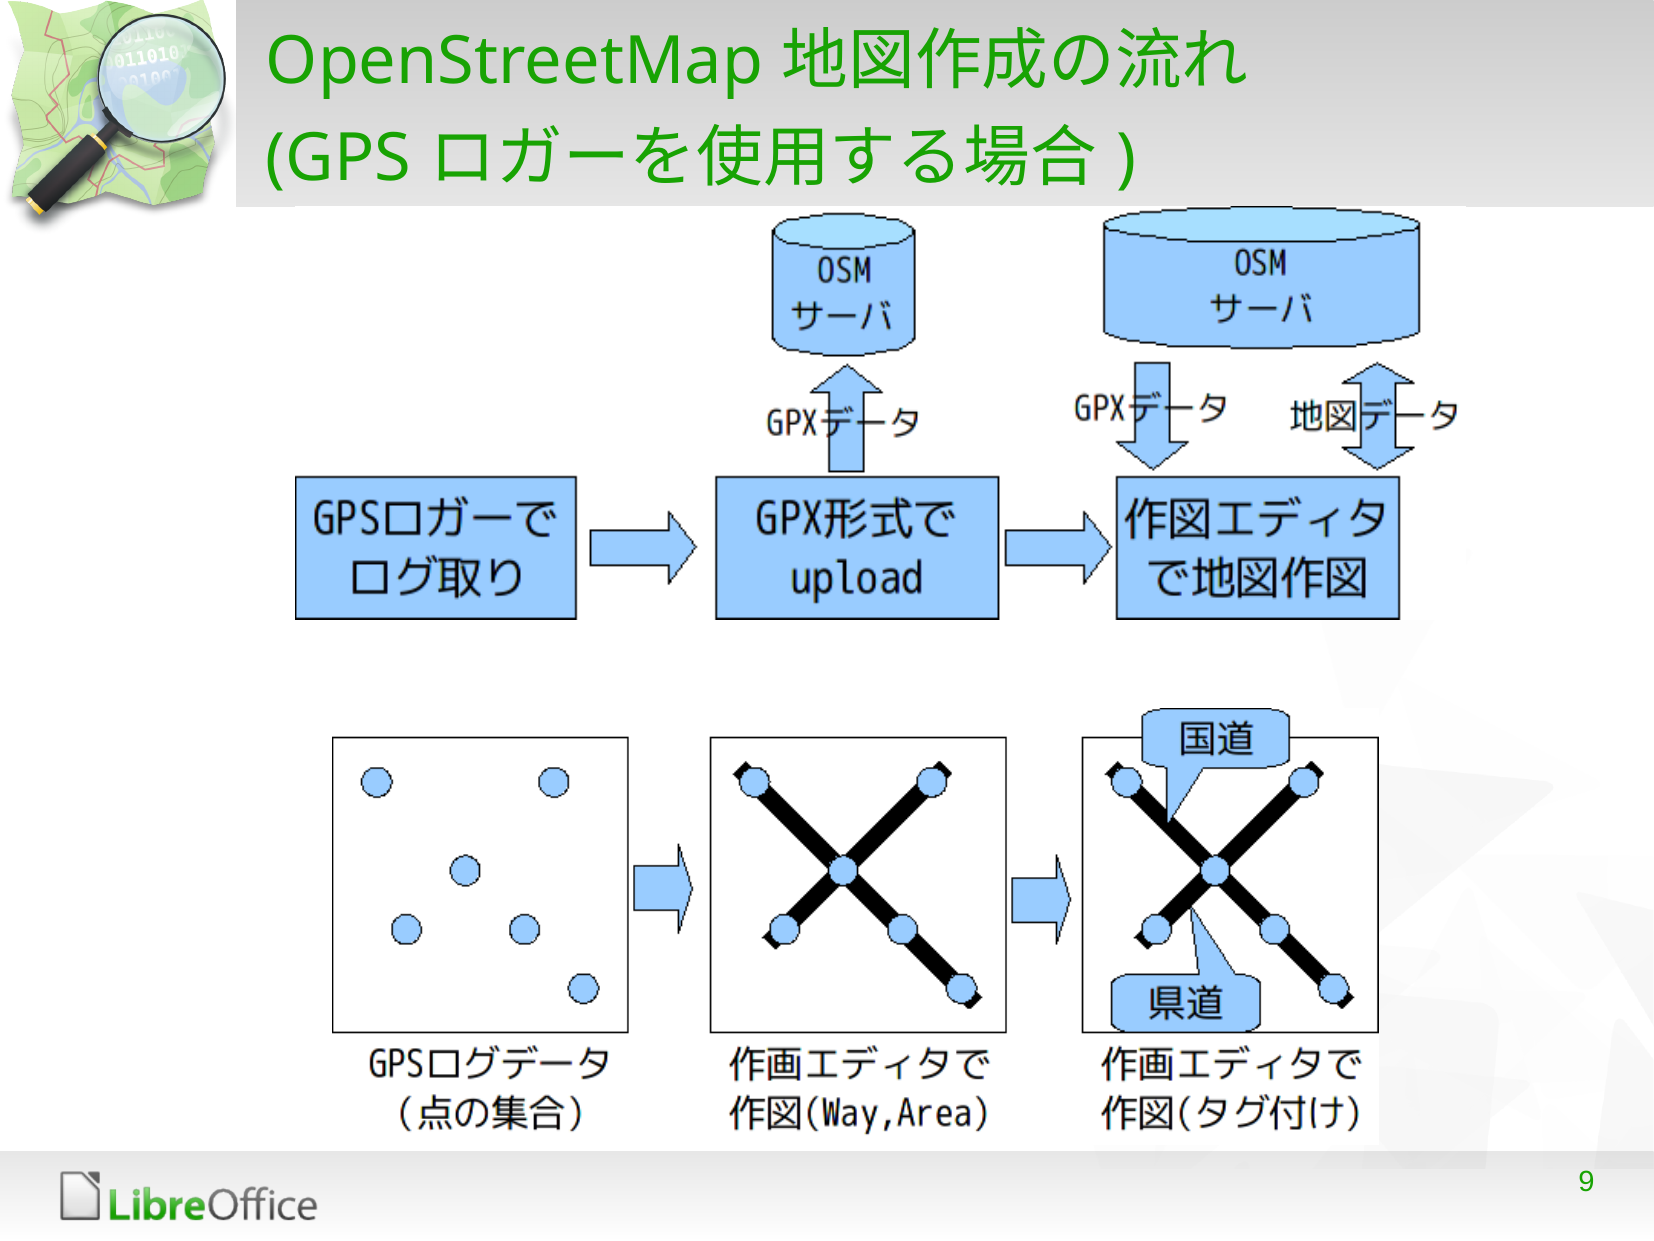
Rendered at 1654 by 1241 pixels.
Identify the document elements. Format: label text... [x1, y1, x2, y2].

title OpenStreetMap地図作成の流れ (GPSロガーを使用する場合) [265, 14, 1595, 193]
picture [295, 206, 1654, 1169]
picture [0, 0, 237, 237]
picture [41, 1152, 337, 1240]
